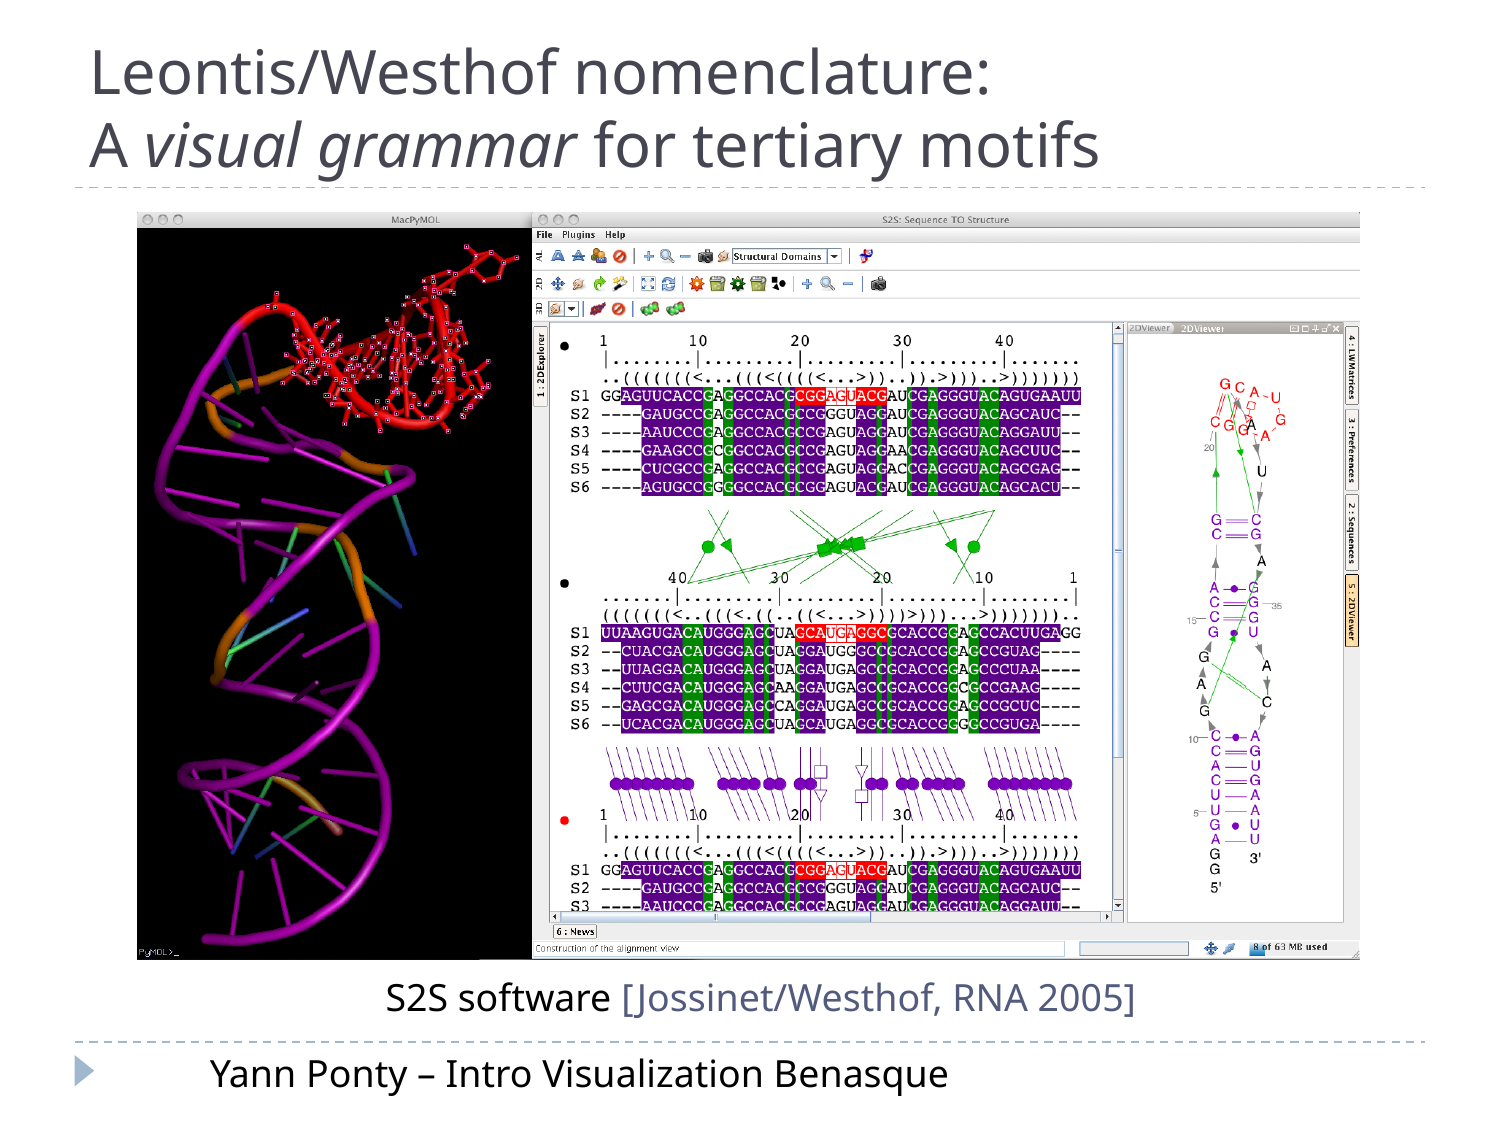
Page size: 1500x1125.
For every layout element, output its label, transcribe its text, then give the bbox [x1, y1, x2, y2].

picture [137, 212, 1360, 960]
title Leontis/Westhof nomenclature: A visual grammar for tertiary motifs [75, 24, 1425, 188]
text_box S2S software [Jossinet/Westhof, RNA 2005] [370, 966, 1152, 1027]
